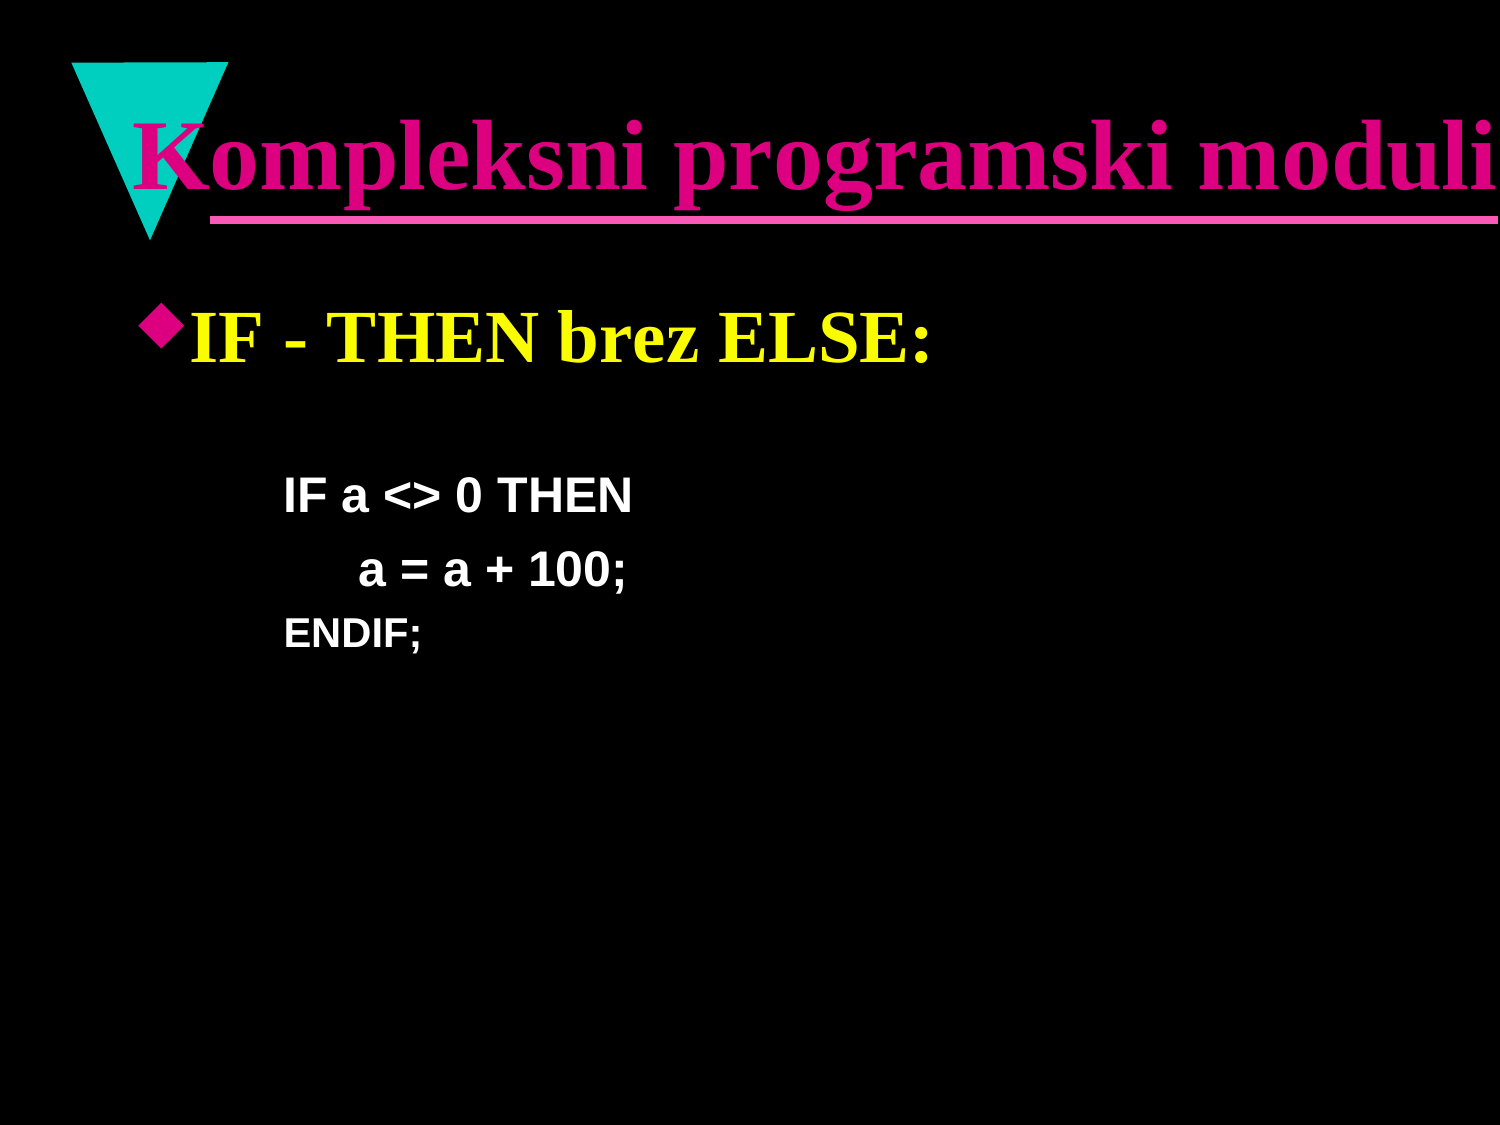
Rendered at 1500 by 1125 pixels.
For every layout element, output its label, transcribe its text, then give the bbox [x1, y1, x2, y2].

title Kompleksni programski moduli [117, 63, 1500, 251]
list IF - THEN brez ELSE: IF a <> 0 THEN a = a + 100; ENDIF; [118, 289, 1450, 965]
